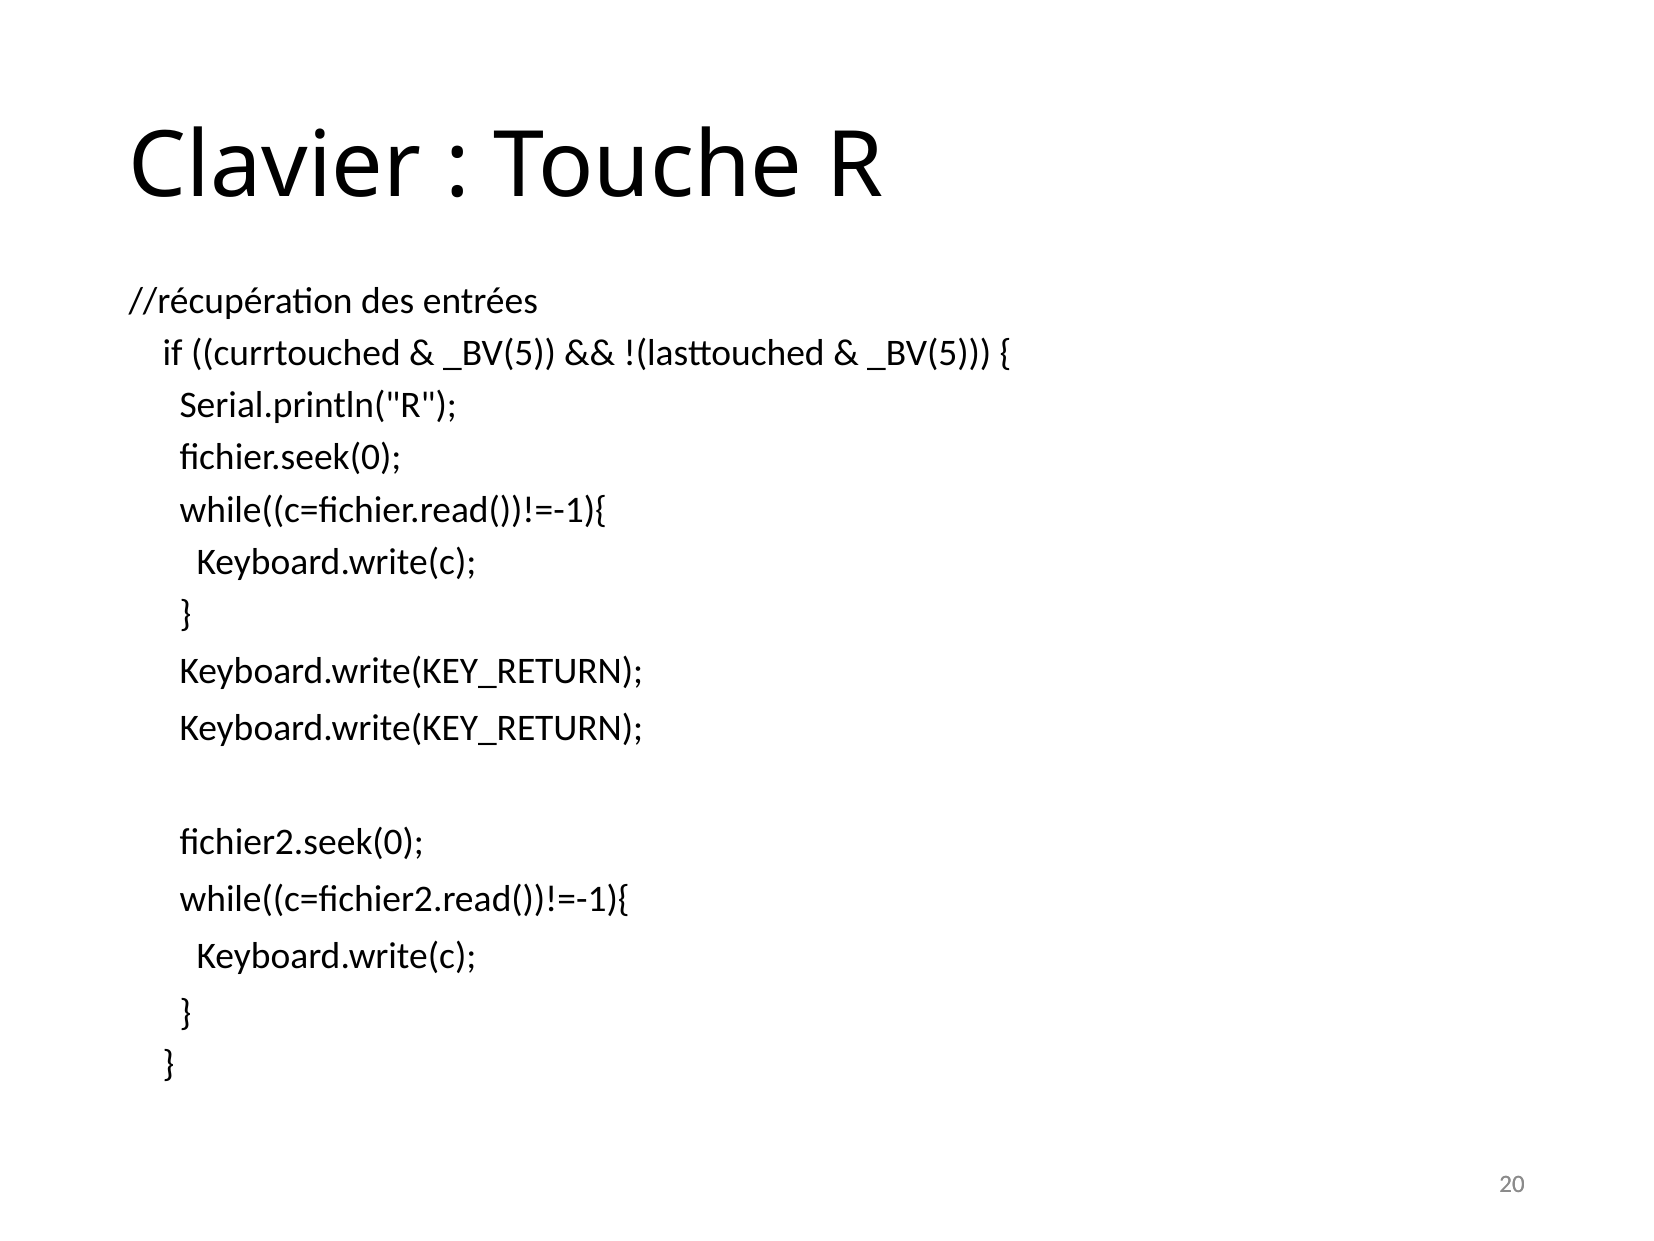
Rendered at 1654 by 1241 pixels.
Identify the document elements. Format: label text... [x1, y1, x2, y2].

slide_number <numéro> [1167, 1149, 1540, 1216]
title Clavier : Touche R [113, 66, 1540, 269]
list //récupération des entrées if ((currtouched & _BV(5)) && !(lasttouched & _BV(5))) { Serial.println("R"); fichier.seek(0); while((c=fichier.read())!=-1){ Keyboard.write(c); } Keyboard.write(KEY_RETURN); Keyboard.write(KEY_RETURN); fichier2.seek(0); while((c=fichier2.read())!=-1){ Keyboard.write(c); } } [113, 273, 1453, 1226]
